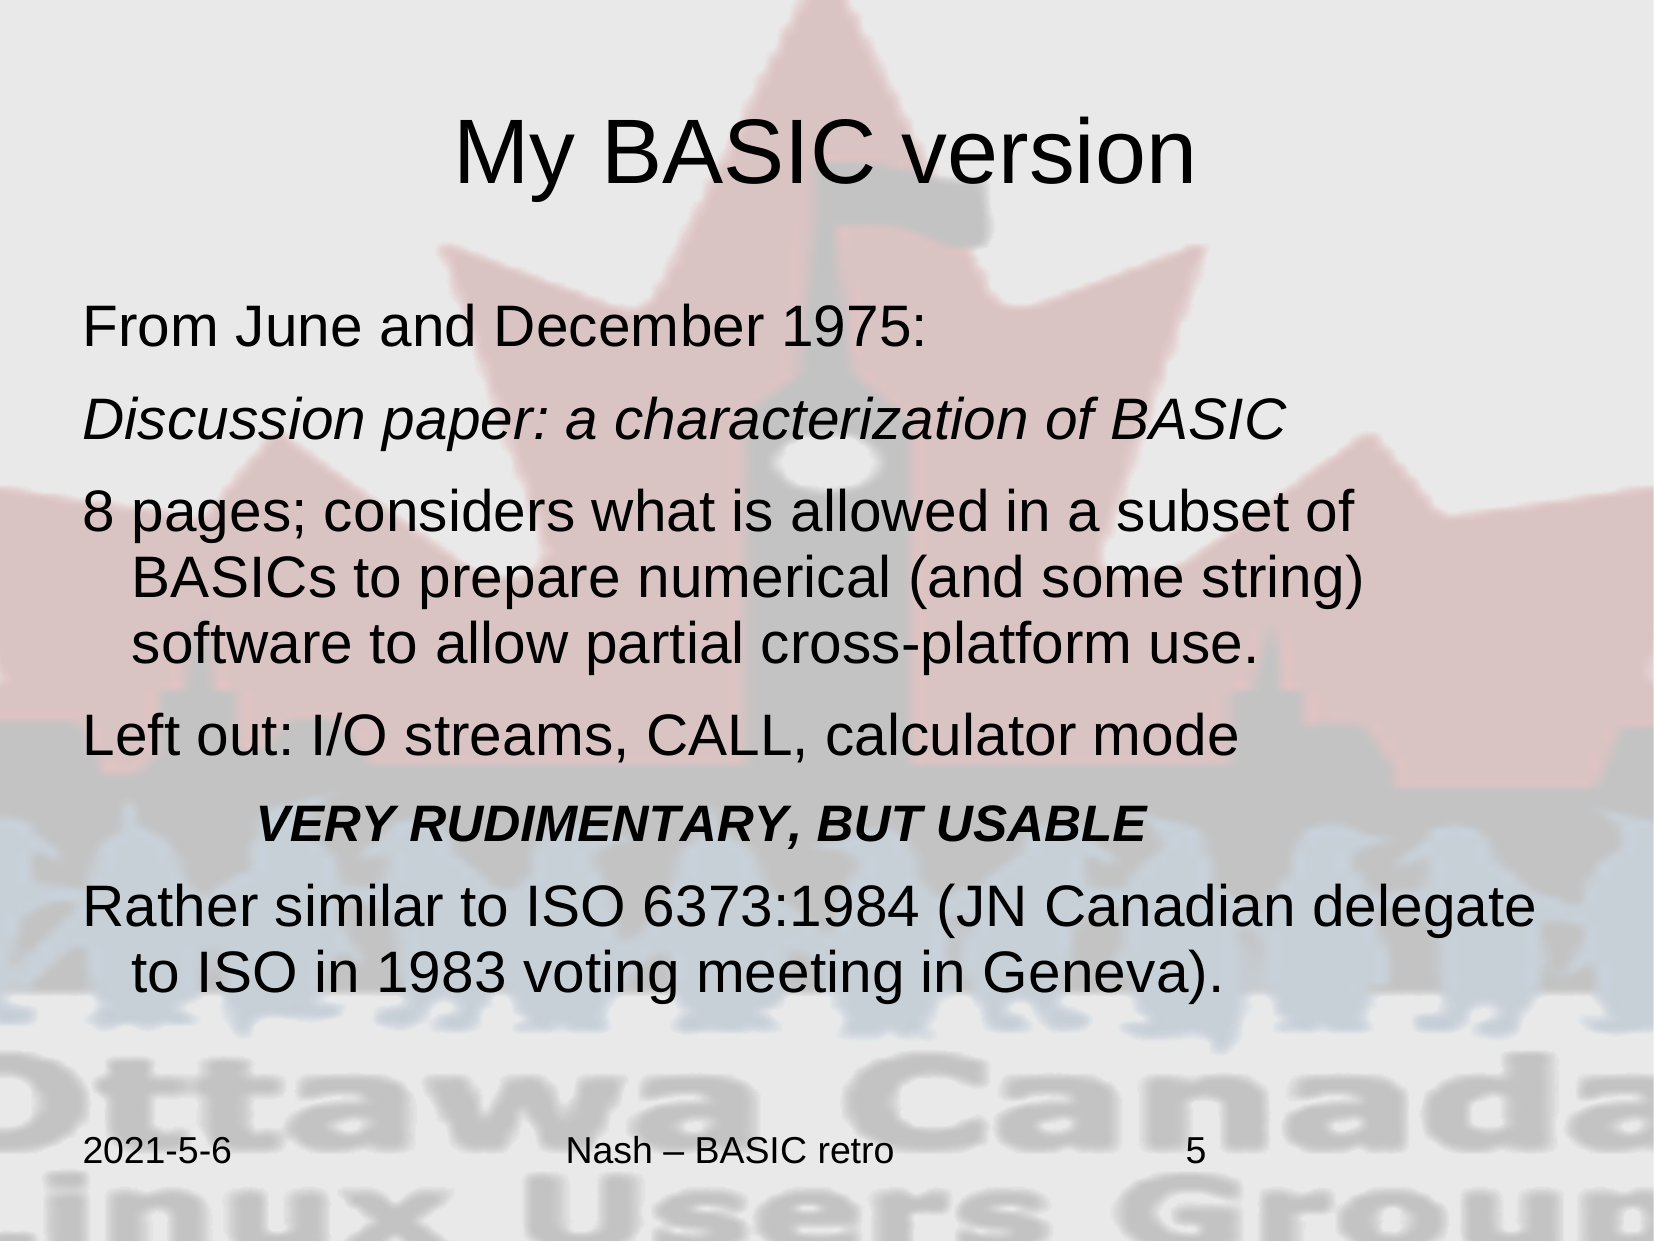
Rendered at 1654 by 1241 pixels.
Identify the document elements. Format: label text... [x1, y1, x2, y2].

list From June and December 1975: Discussion paper: a characterization of BASIC 8 pages; considers what is allowed in a subset of BASICs to prepare numerical (and some string) software to allow partial cross-platform use. Left out: I/O streams, CALL, calculator mode VERY RUDIMENTARY, BUT USABLE Rather similar to ISO 6373:1984 (JN Canadian delegate to ISO in 1983 voting meeting in Geneva). [82, 290, 1570, 1009]
title My BASIC version [82, 49, 1570, 256]
picture [0, 0, 1654, 1241]
